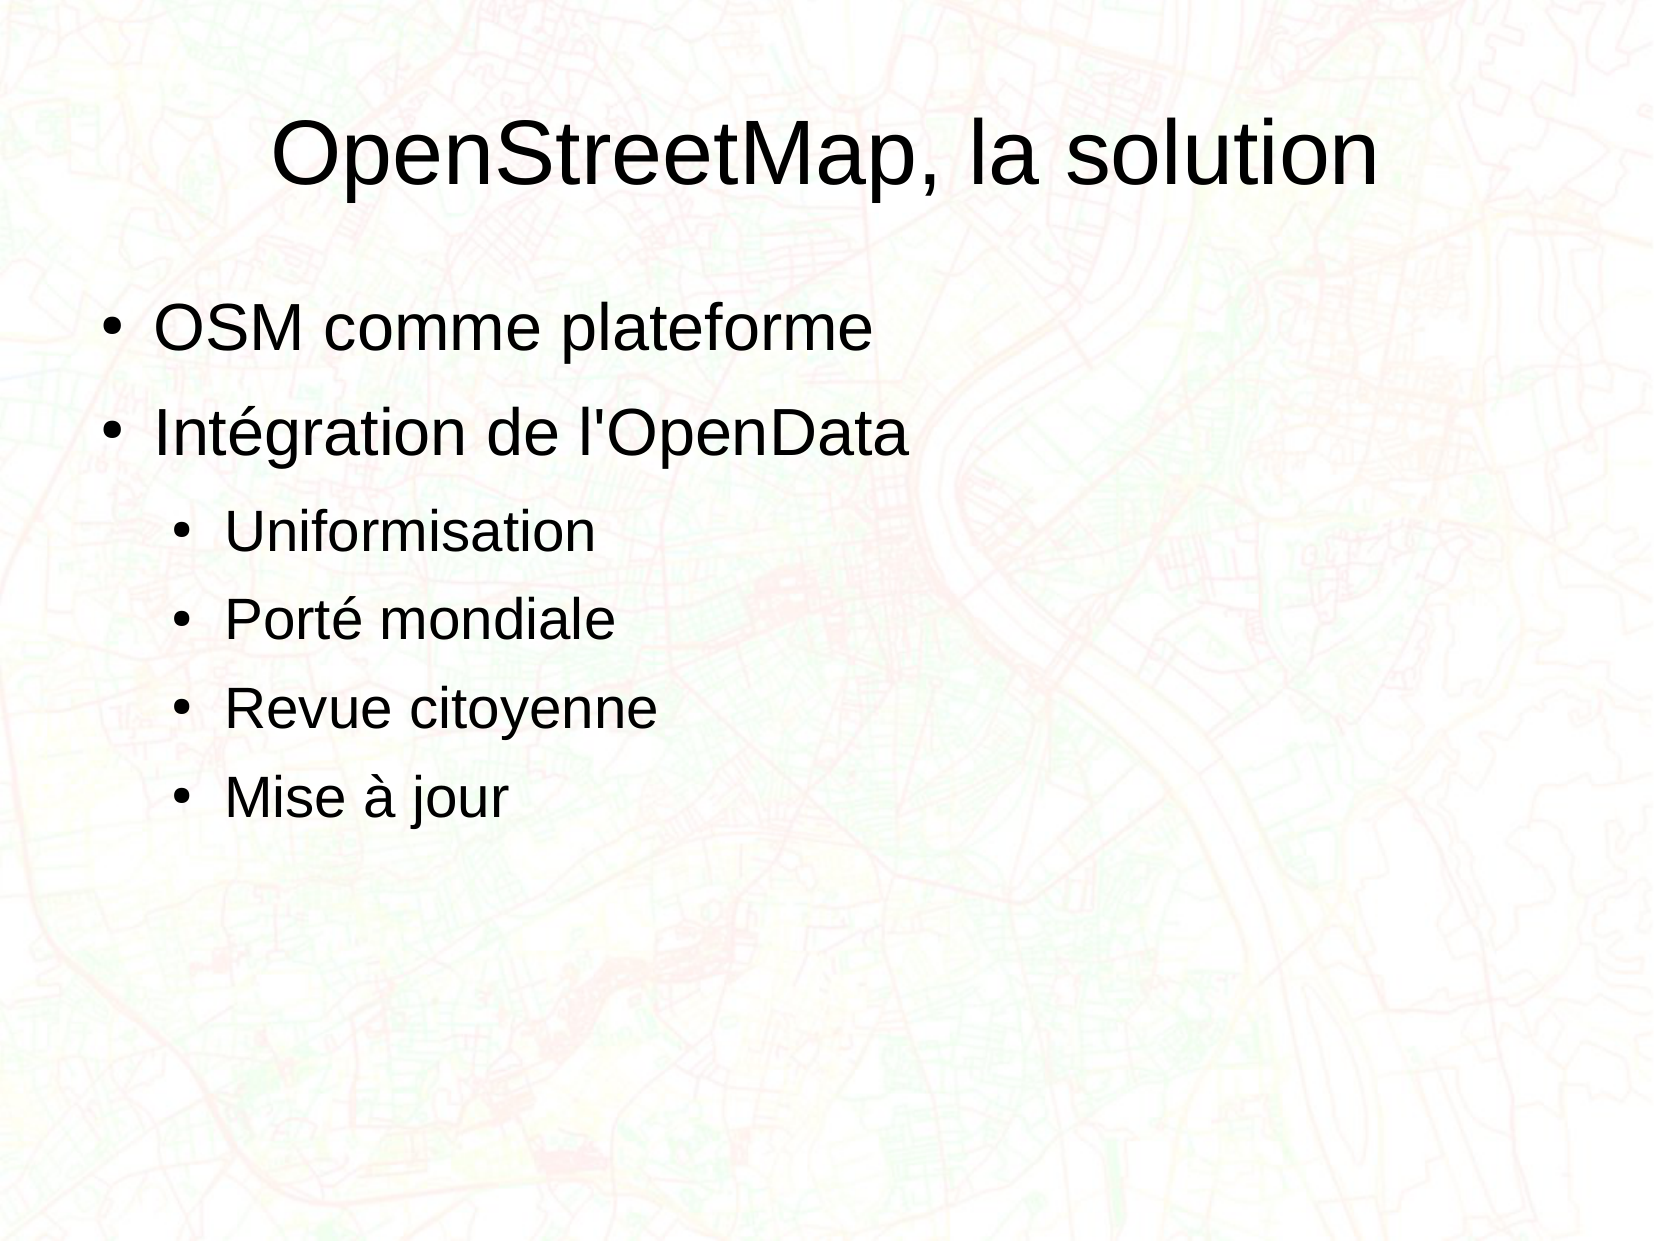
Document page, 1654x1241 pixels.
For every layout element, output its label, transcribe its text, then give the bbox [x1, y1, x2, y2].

picture [0, 0, 1654, 1241]
title OpenStreetMap, la solution [82, 49, 1571, 257]
list OSM comme plateforme Intégration de l'OpenData Uniformisation Porté mondiale Revue citoyenne Mise à jour [82, 290, 1571, 1010]
